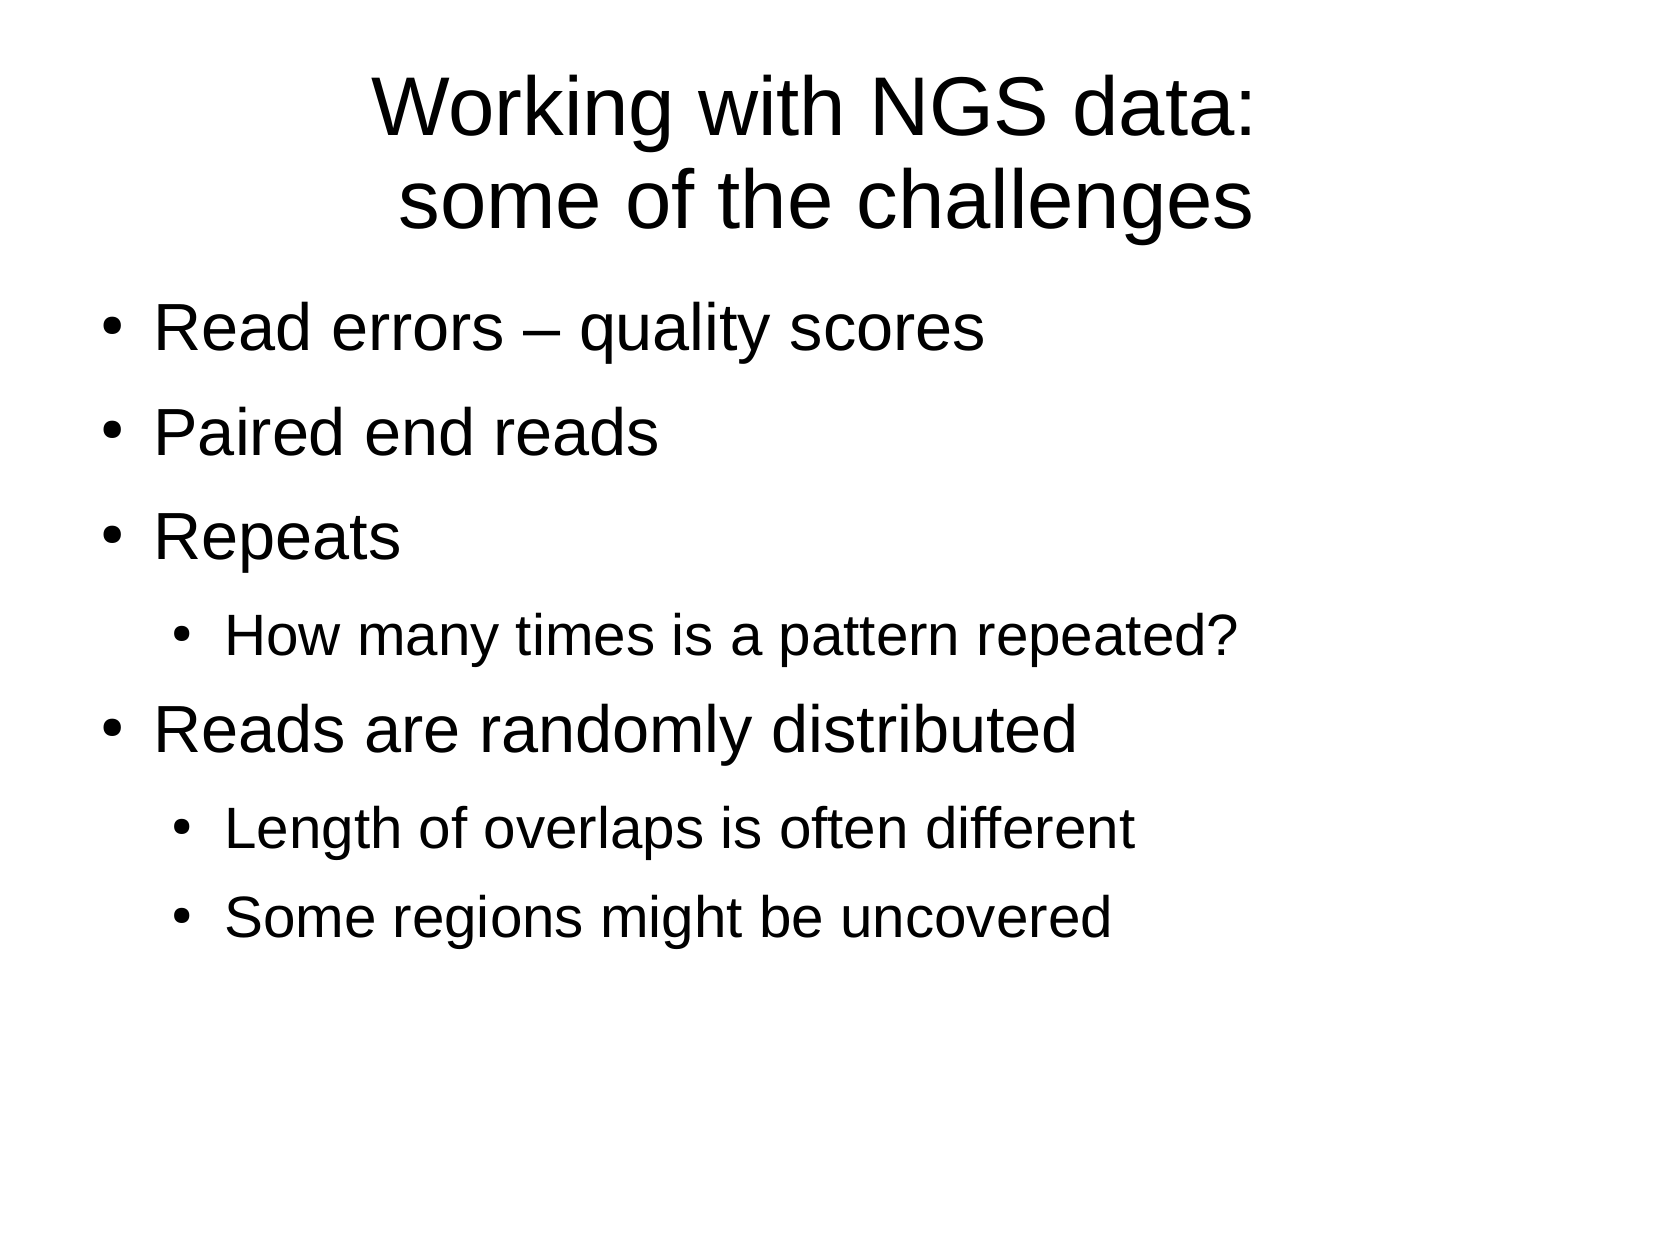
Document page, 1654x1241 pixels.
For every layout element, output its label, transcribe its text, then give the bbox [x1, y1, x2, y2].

title Working with NGS data: some of the challenges [82, 49, 1571, 257]
list Read errors – quality scores Paired end reads Repeats How many times is a pattern repeated? Reads are randomly distributed Length of overlaps is often different Some regions might be uncovered [82, 290, 1571, 1109]
